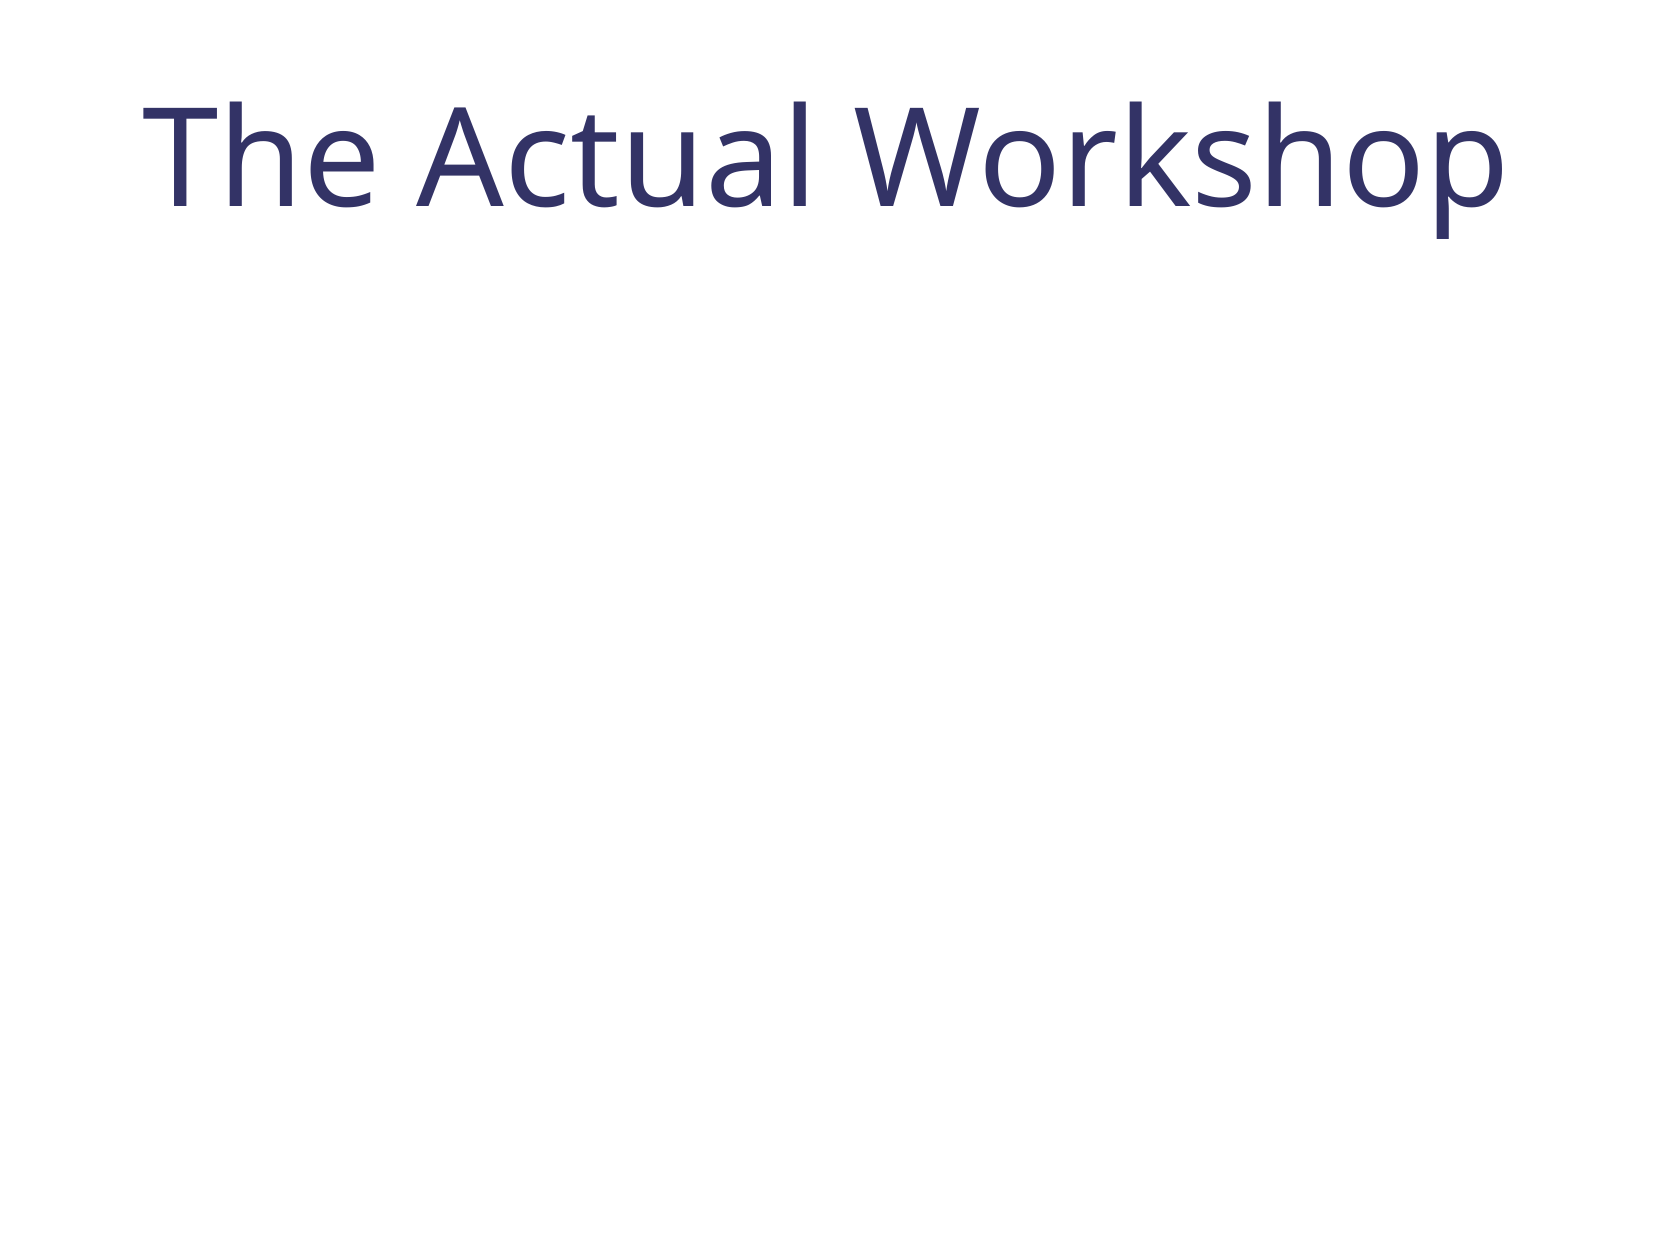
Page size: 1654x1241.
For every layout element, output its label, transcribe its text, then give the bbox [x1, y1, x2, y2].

title The Actual Workshop [82, 49, 1571, 257]
